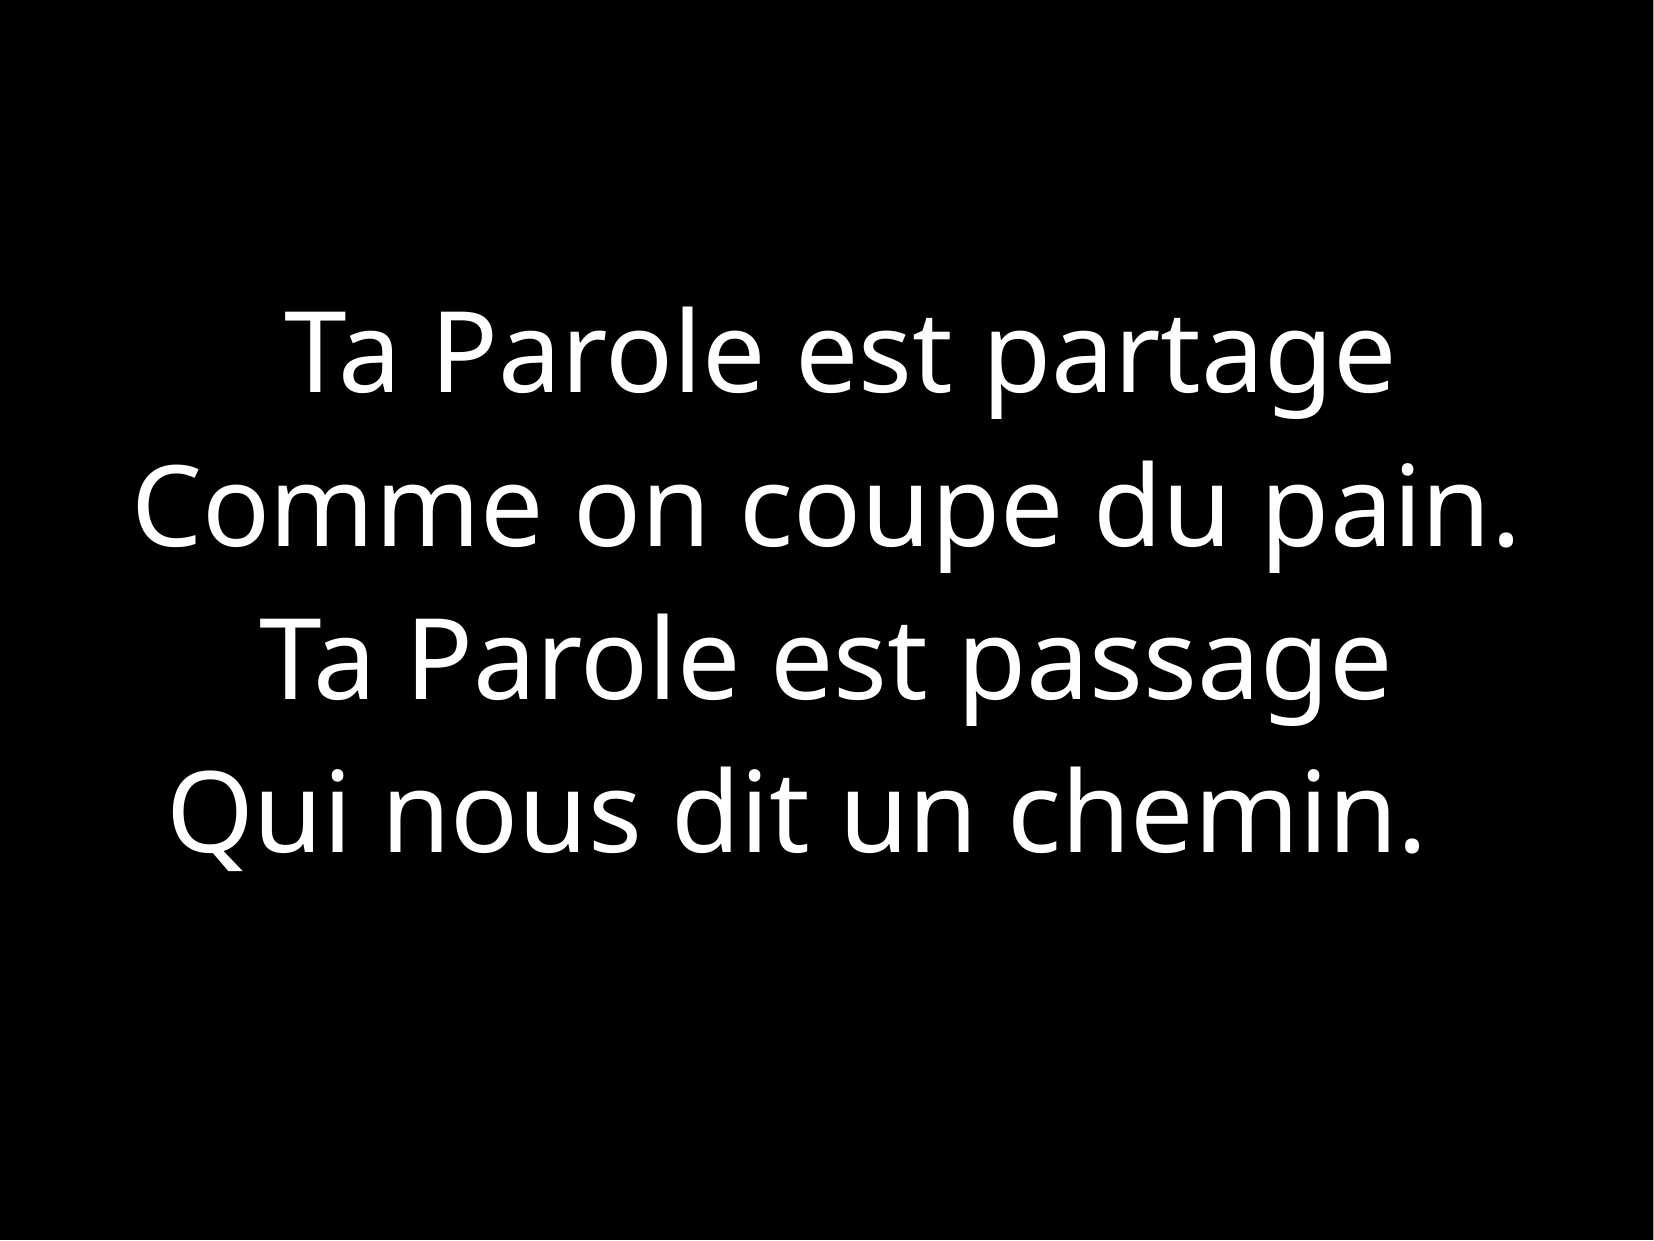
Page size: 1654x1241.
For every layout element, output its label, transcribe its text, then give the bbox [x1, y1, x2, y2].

subtitle Ta Parole est partage Comme on coupe du pain. Ta Parole est passage Qui nous dit un chemin. [82, 30, 1571, 1128]
